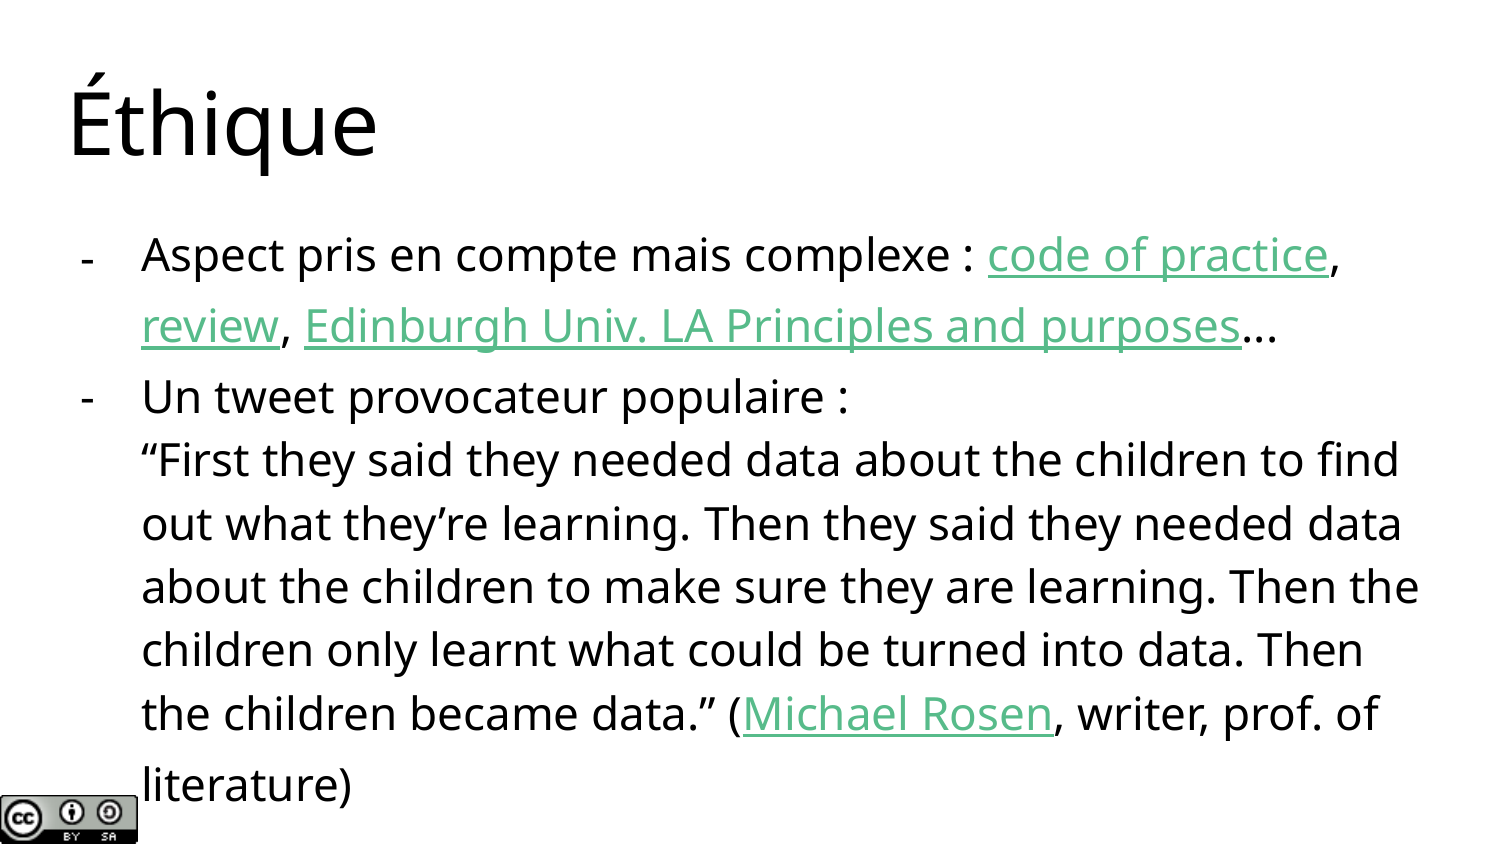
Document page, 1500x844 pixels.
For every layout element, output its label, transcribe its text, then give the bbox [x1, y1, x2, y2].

picture [0, 795, 138, 844]
list Aspect pris en compte mais complexe : code of practice, review, Edinburgh Univ. LA Principles and purposes... Un tweet provocateur populaire : “First they said they needed data about the children to find out what they’re learning. Then they said they needed data about the children to make sure they are learning. Then the children only learnt what could be turned into data. Then the children became data.” (Michael Rosen, writer, prof. of literature) [51, 200, 1449, 752]
title Éthique [51, 51, 1449, 189]
